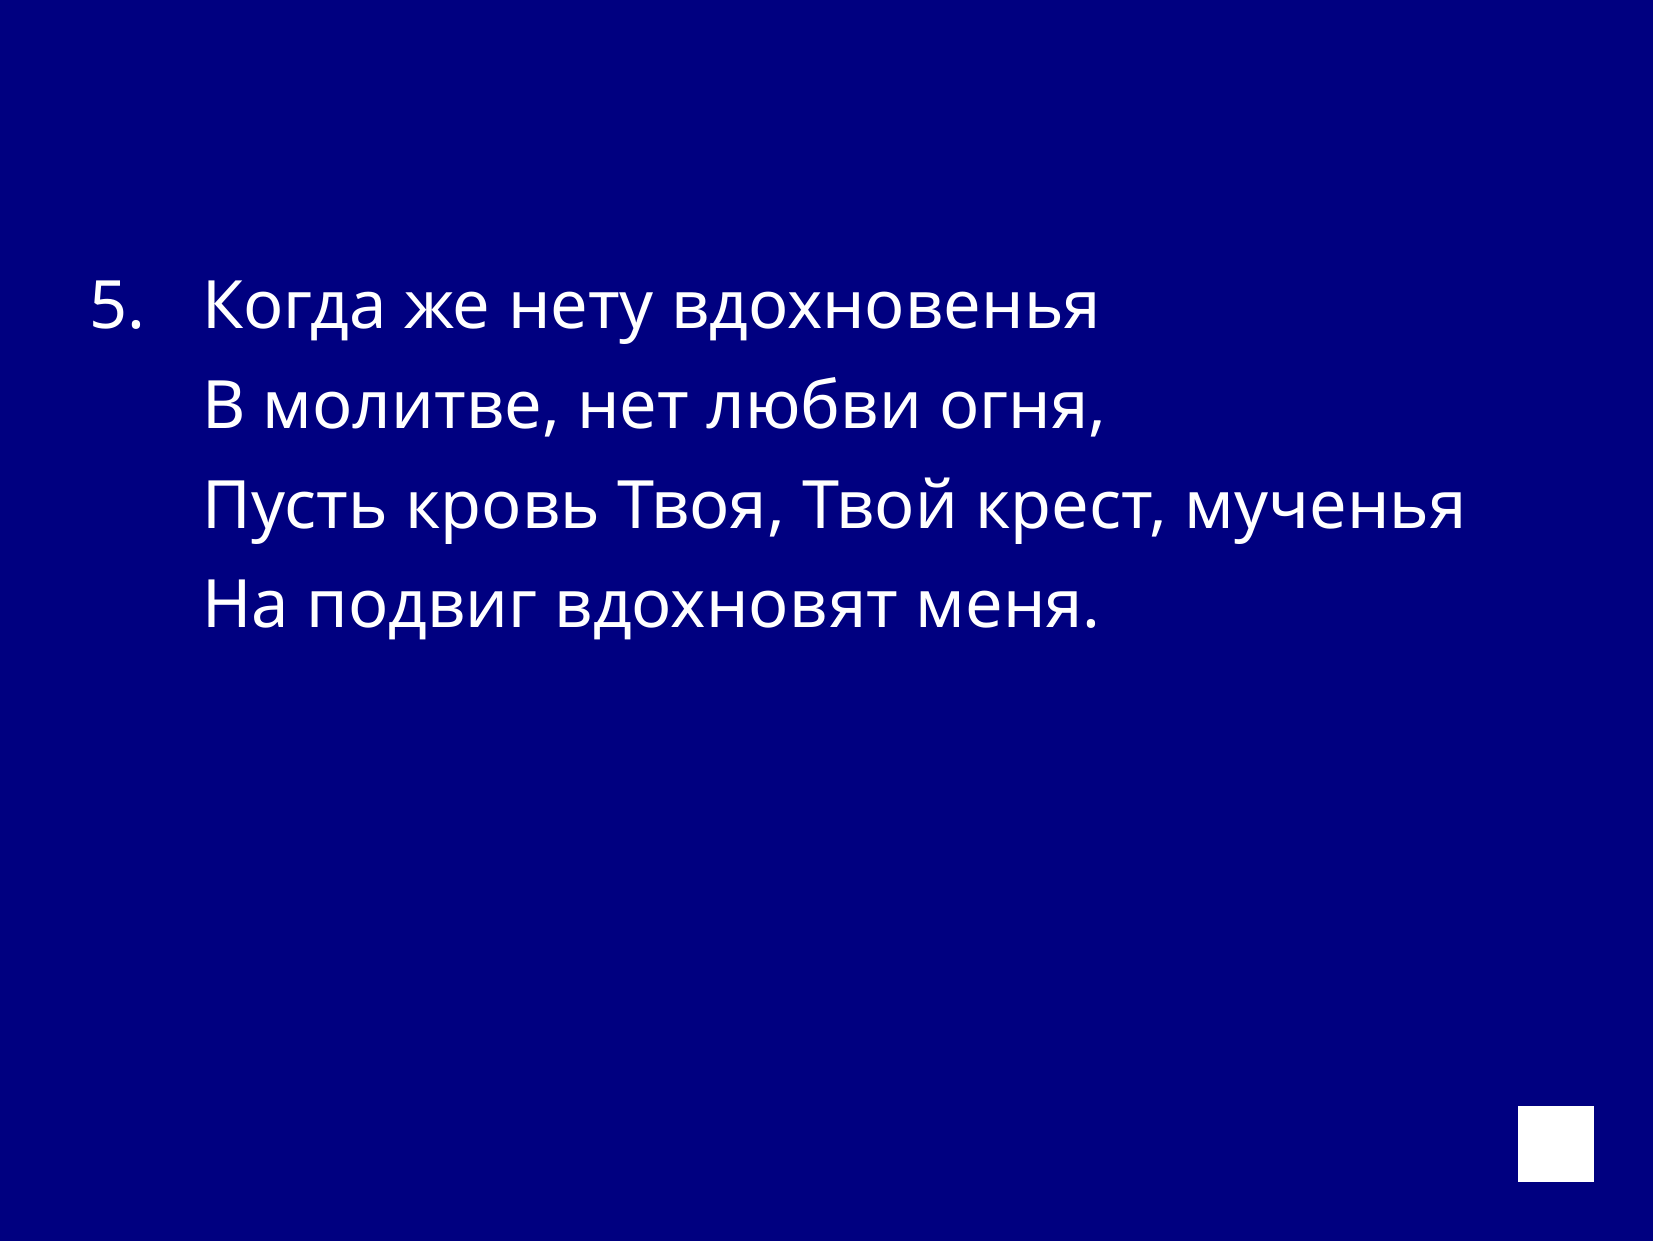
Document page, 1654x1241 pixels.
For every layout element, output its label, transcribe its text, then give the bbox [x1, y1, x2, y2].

text_box 5. Когда же нету вдохновенья В молитве, нет любви огня, Пусть кровь Твоя, Твой крест, мученья На подвиг вдохновят меня. [75, 150, 1653, 1163]
text_box [1518, 1163, 1594, 1182]
